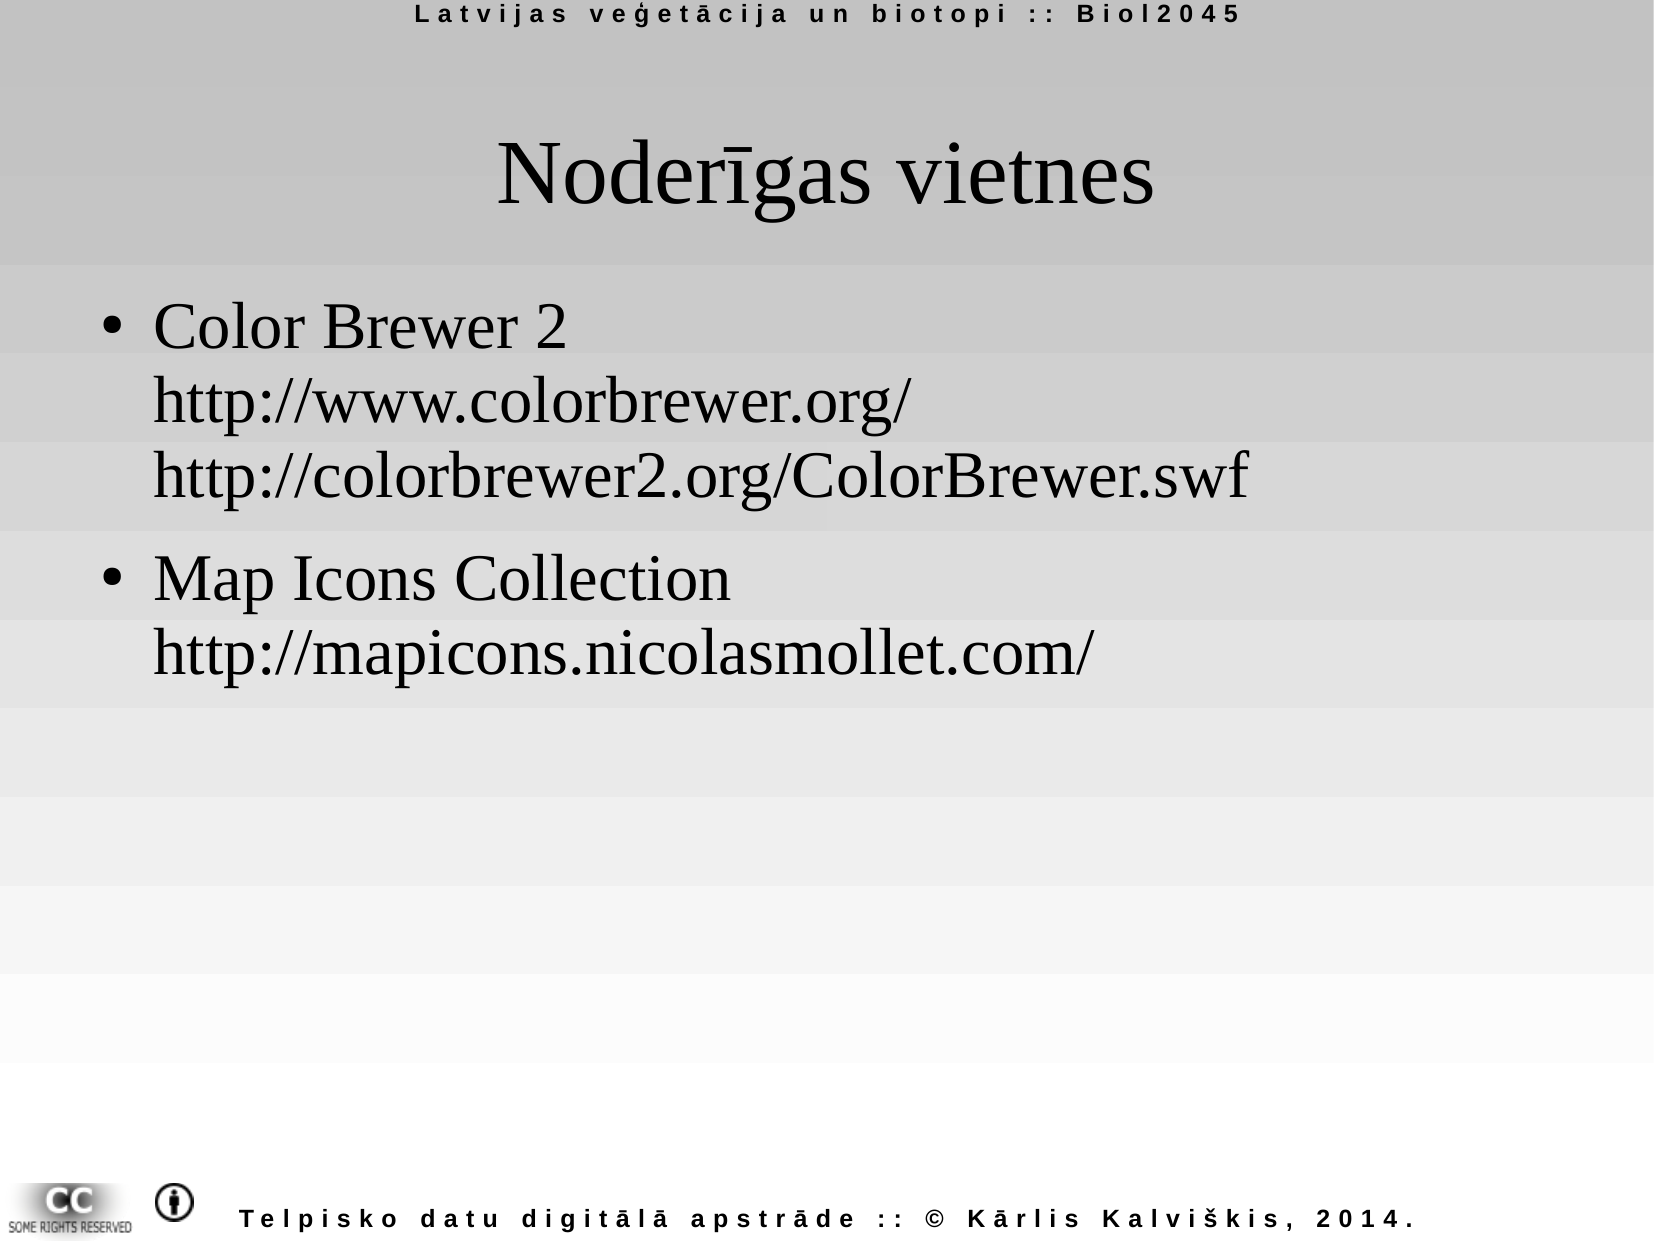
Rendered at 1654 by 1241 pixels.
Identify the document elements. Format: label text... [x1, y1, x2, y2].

picture [0, 0, 1654, 1241]
title Noderīgas vietnes [29, 49, 1625, 296]
list Color Brewer 2 http://www.colorbrewer.org/ http://colorbrewer2.org/ColorBrewer.swf Map Icons Collection http://mapicons.nicolasmollet.com/ [82, 289, 1571, 1113]
